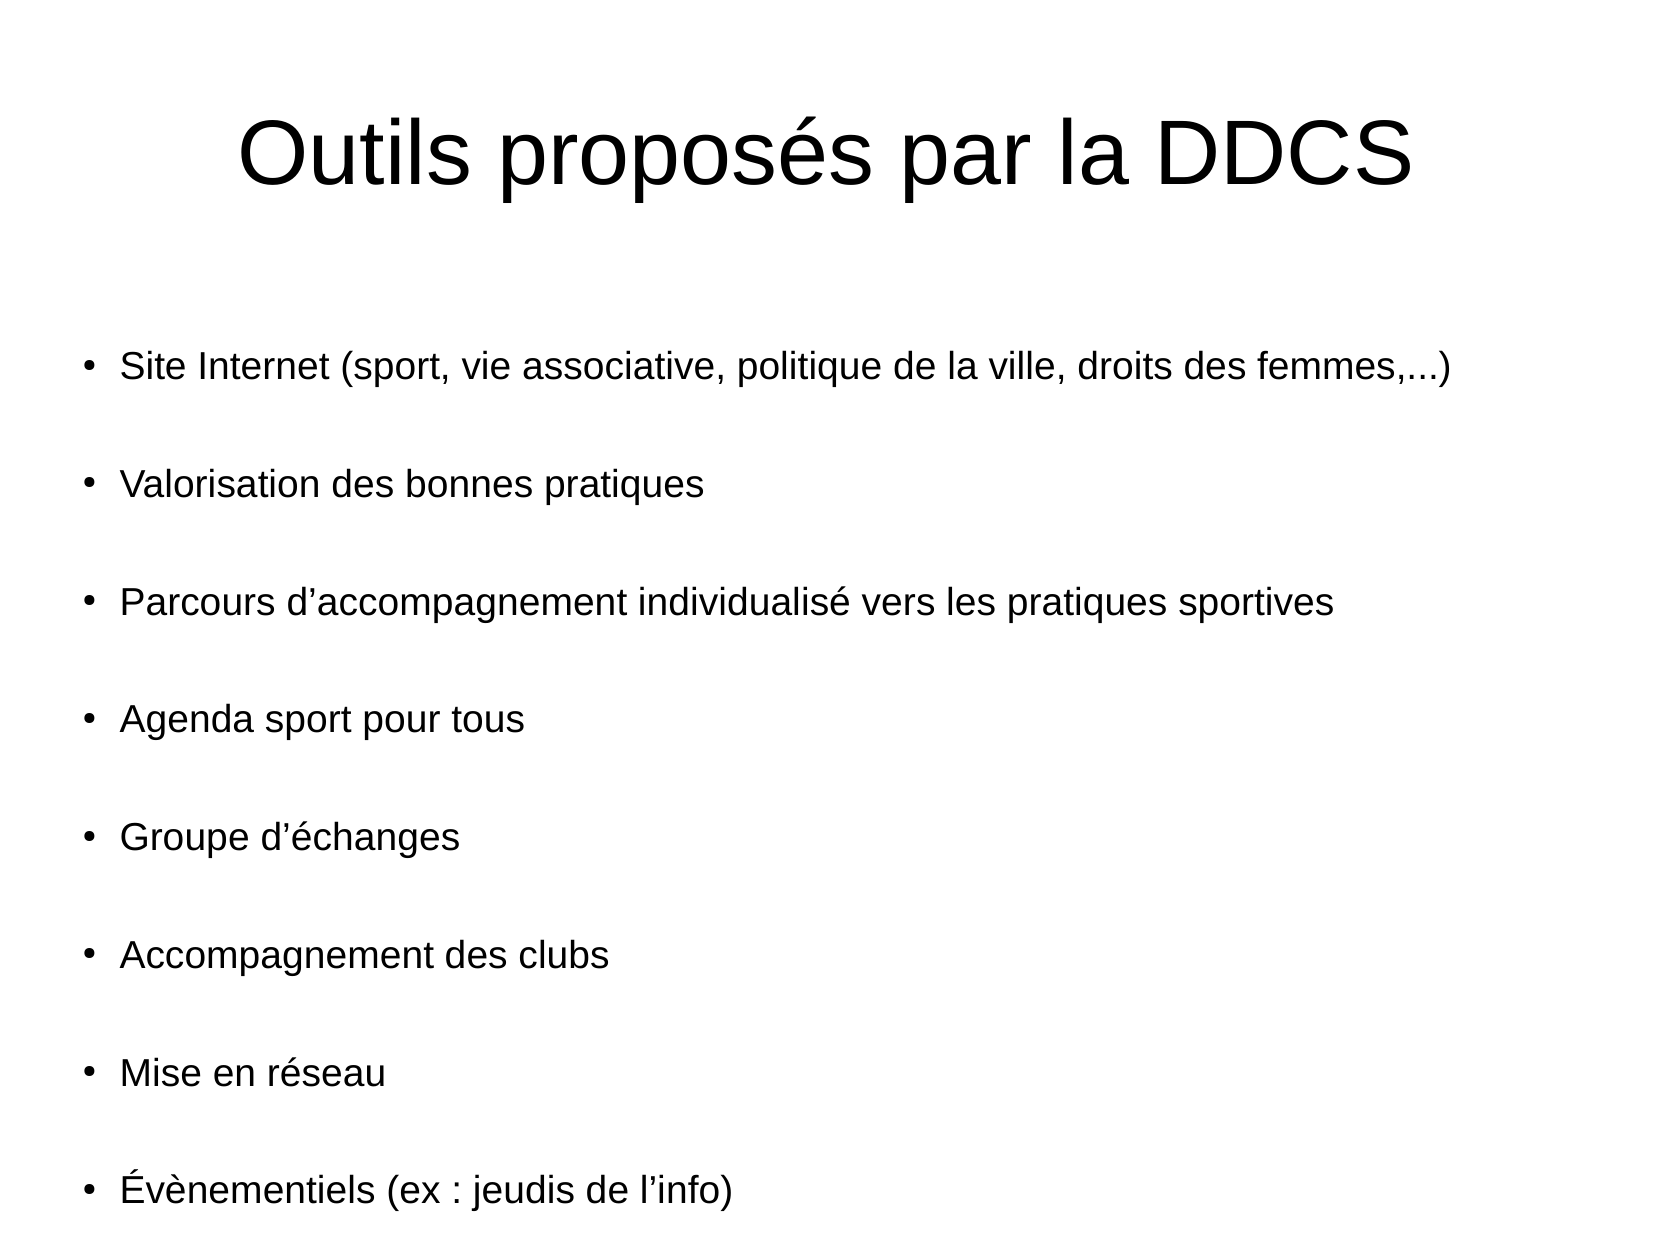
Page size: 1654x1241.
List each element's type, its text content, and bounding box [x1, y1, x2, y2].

list Site Internet (sport, vie associative, politique de la ville, droits des femmes,...) Valorisation des bonnes pratiques Parcours d’accompagnement individualisé vers les pratiques sportives Agenda sport pour tous Groupe d’échanges Accompagnement des clubs Mise en réseau Évènementiels (ex : jeudis de l’info) [82, 290, 1619, 1217]
title Outils proposés par la DDCS [0, 0, 1654, 307]
